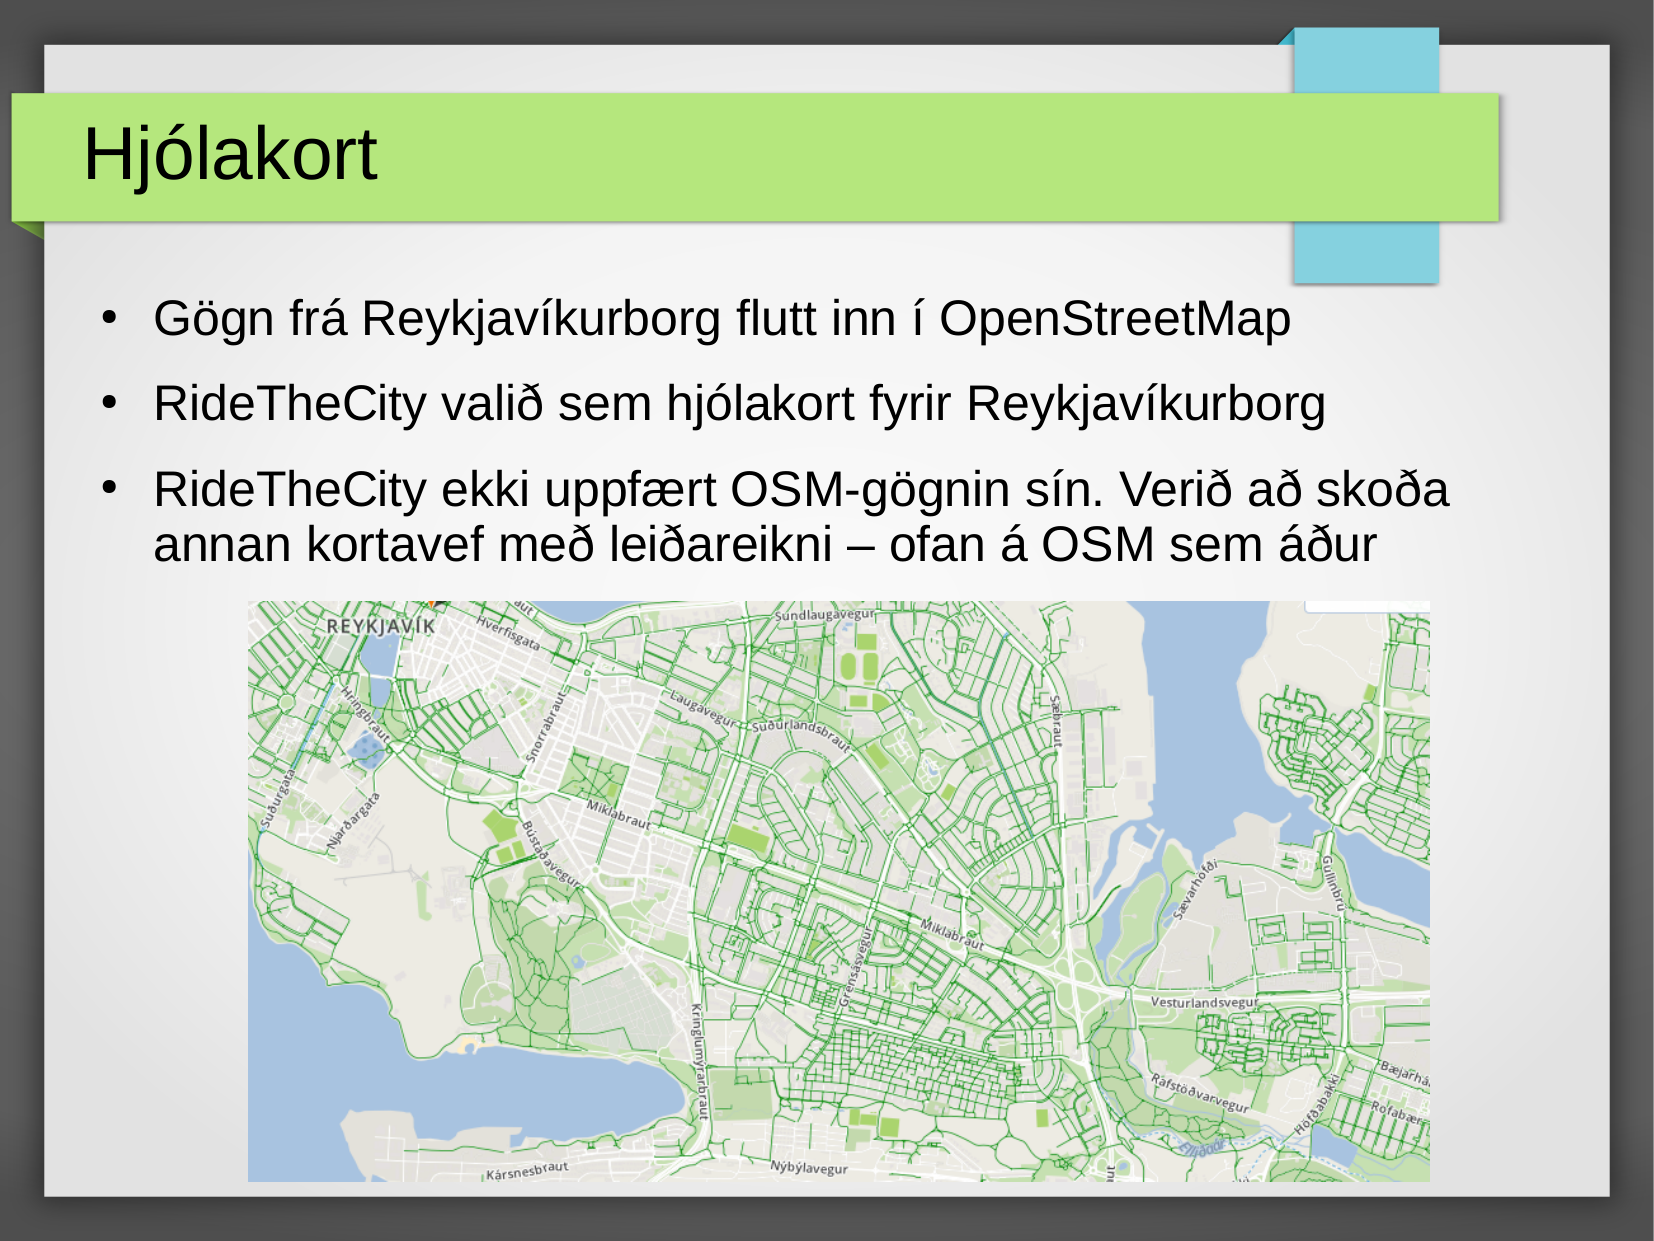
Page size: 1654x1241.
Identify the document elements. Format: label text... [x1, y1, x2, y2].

list Gögn frá Reykjavíkurborg flutt inn í OpenStreetMap RideTheCity valið sem hjólakort fyrir Reykjavíkurborg RideTheCity ekki uppfært OSM-gögnin sín. Verið að skoða annan kortavef með leiðareikni – ofan á OSM sem áður [82, 290, 1571, 662]
picture [0, 0, 1654, 1241]
title Hjólakort [82, 94, 1264, 213]
